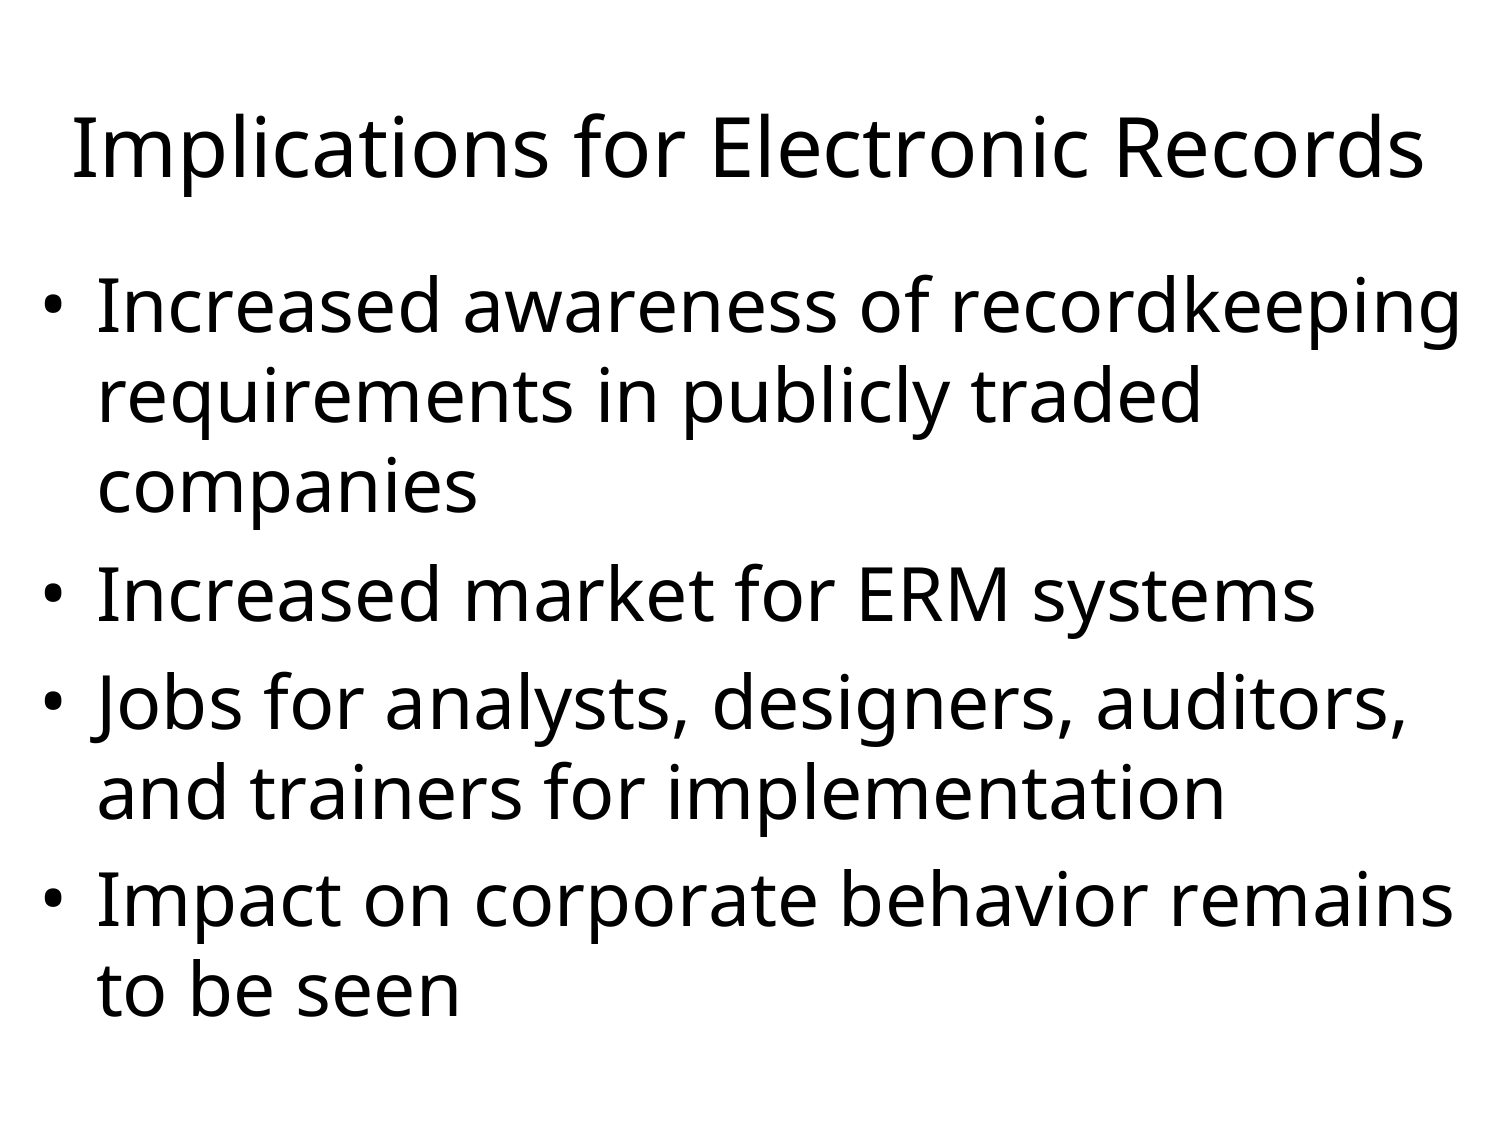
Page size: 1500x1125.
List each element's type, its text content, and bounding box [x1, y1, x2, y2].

title Implications for Electronic Records [0, 49, 1500, 238]
list Increased awareness of recordkeeping requirements in publicly traded companies Increased market for ERM systems Jobs for analysts, designers, auditors, and trainers for implementation Impact on corporate behavior remains to be seen [24, 249, 1488, 1125]
